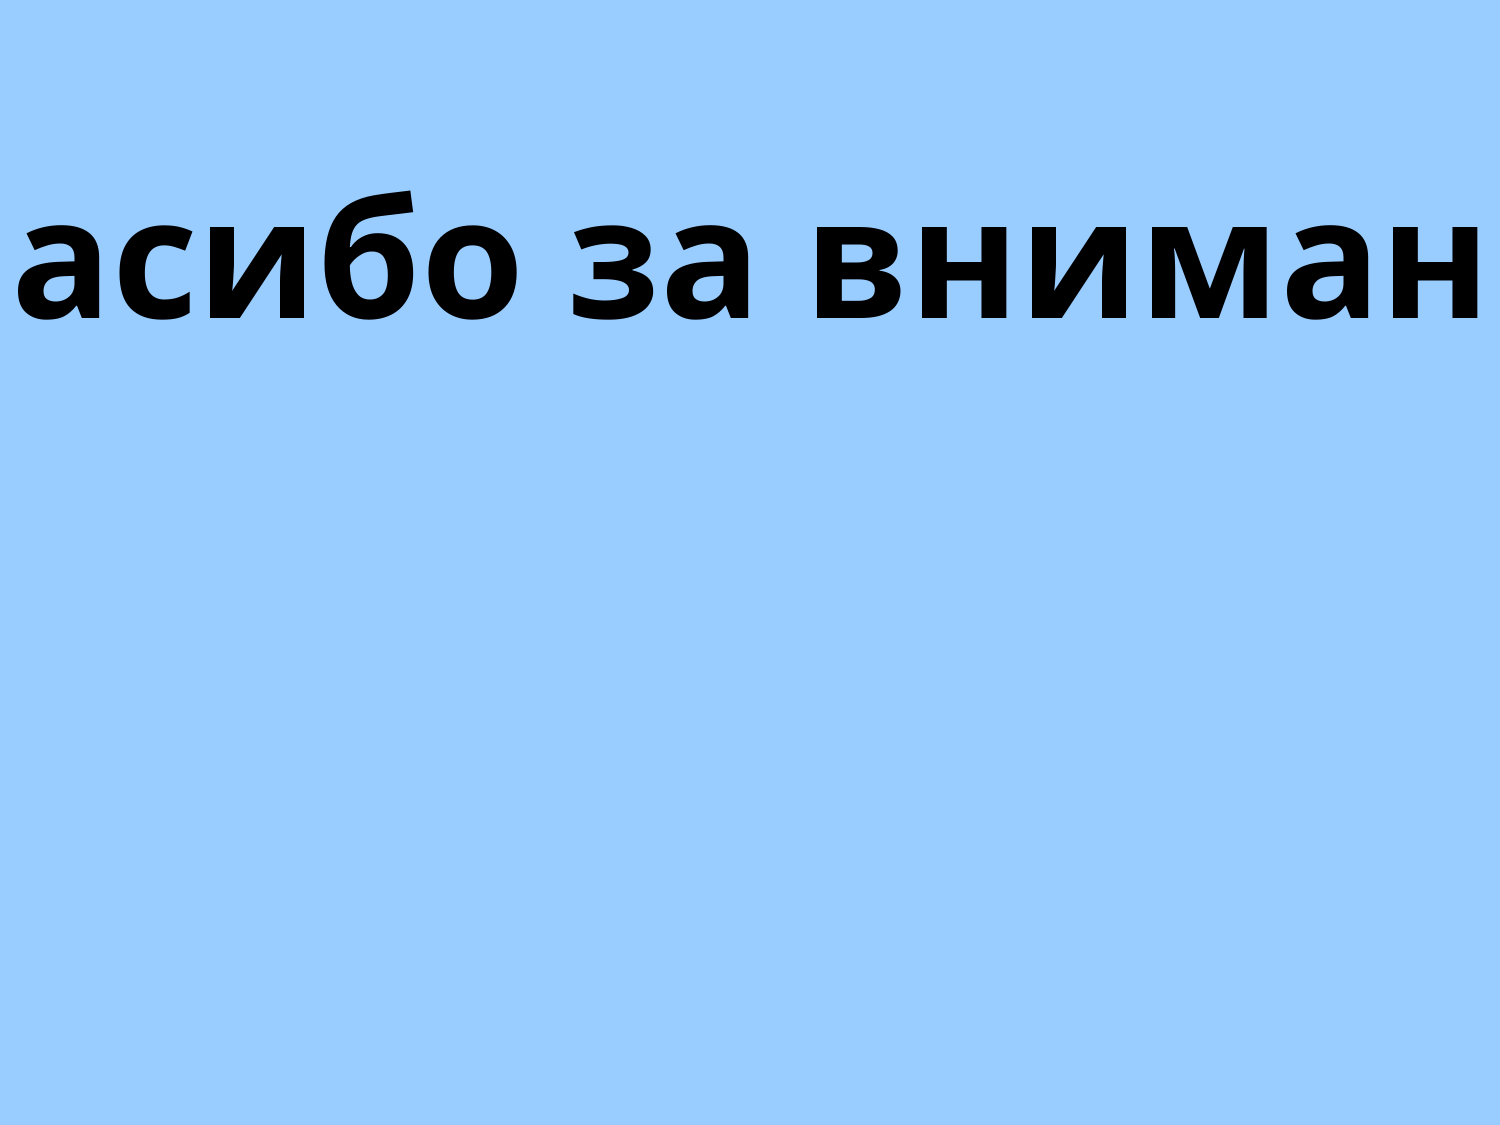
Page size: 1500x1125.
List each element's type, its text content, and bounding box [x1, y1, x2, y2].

text_box Спасибо за внимание [0, 132, 1500, 375]
